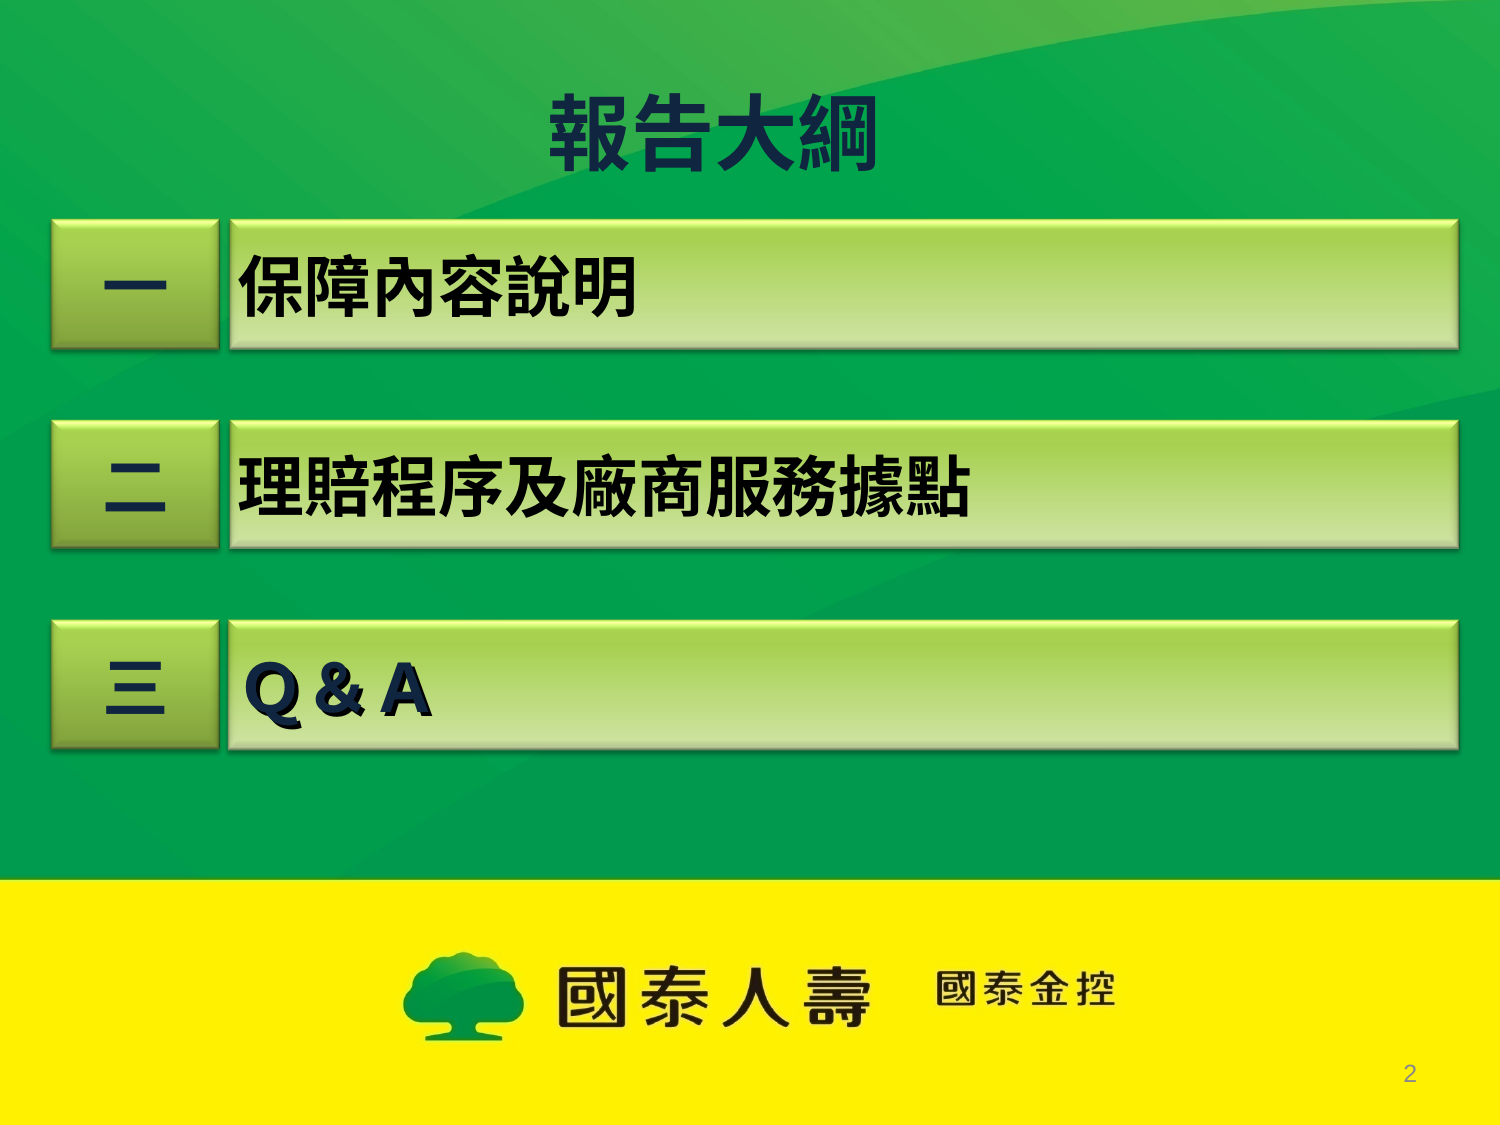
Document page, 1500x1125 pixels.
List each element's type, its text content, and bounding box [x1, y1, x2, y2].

text_box <編號> [1074, 1042, 1426, 1103]
text_box Ｑ＆Ａ [230, 621, 1459, 751]
text_box 一 [53, 219, 219, 351]
picture [0, 0, 1500, 1125]
text_box 理賠程序及廠商服務據點 [230, 420, 1459, 550]
text_box 報告大綱 [76, 66, 1352, 197]
text_box 三 [53, 621, 219, 750]
text_box 保障內容說明 [230, 219, 1459, 351]
text_box 二 [53, 420, 196, 550]
